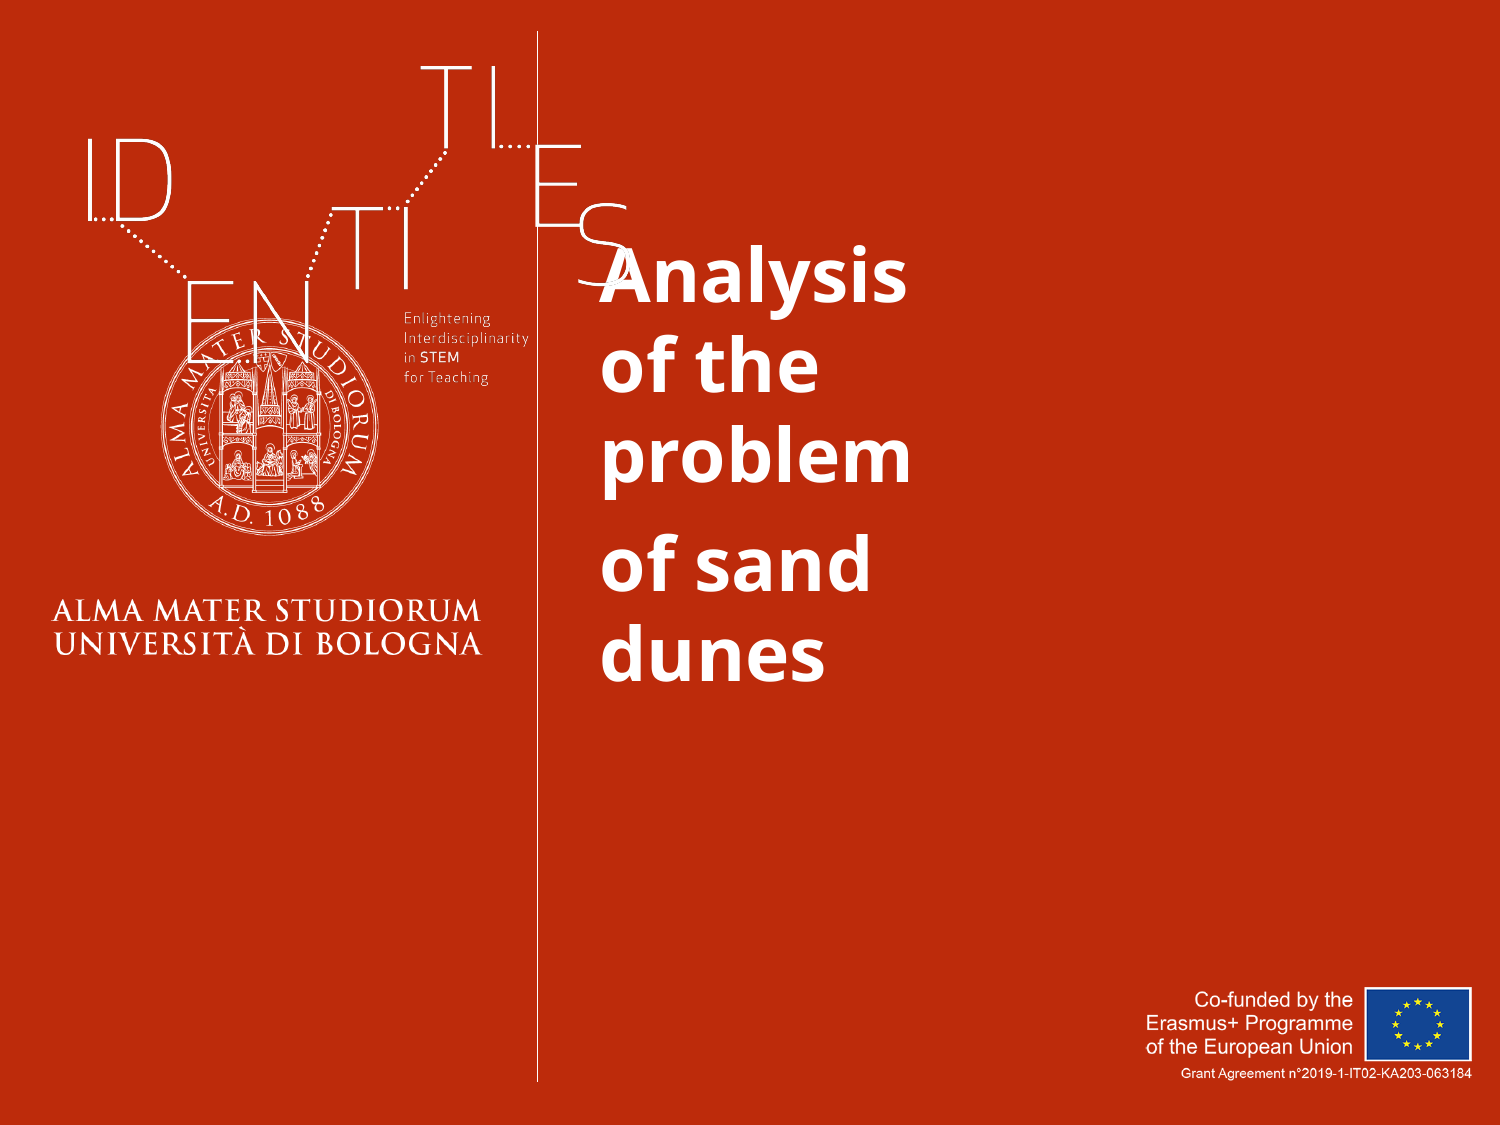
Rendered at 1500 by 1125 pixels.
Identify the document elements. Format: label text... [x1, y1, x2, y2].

picture [88, 66, 630, 386]
picture [1139, 985, 1473, 1085]
list Analysis of the problem of sand dunes [364, 247, 1500, 992]
